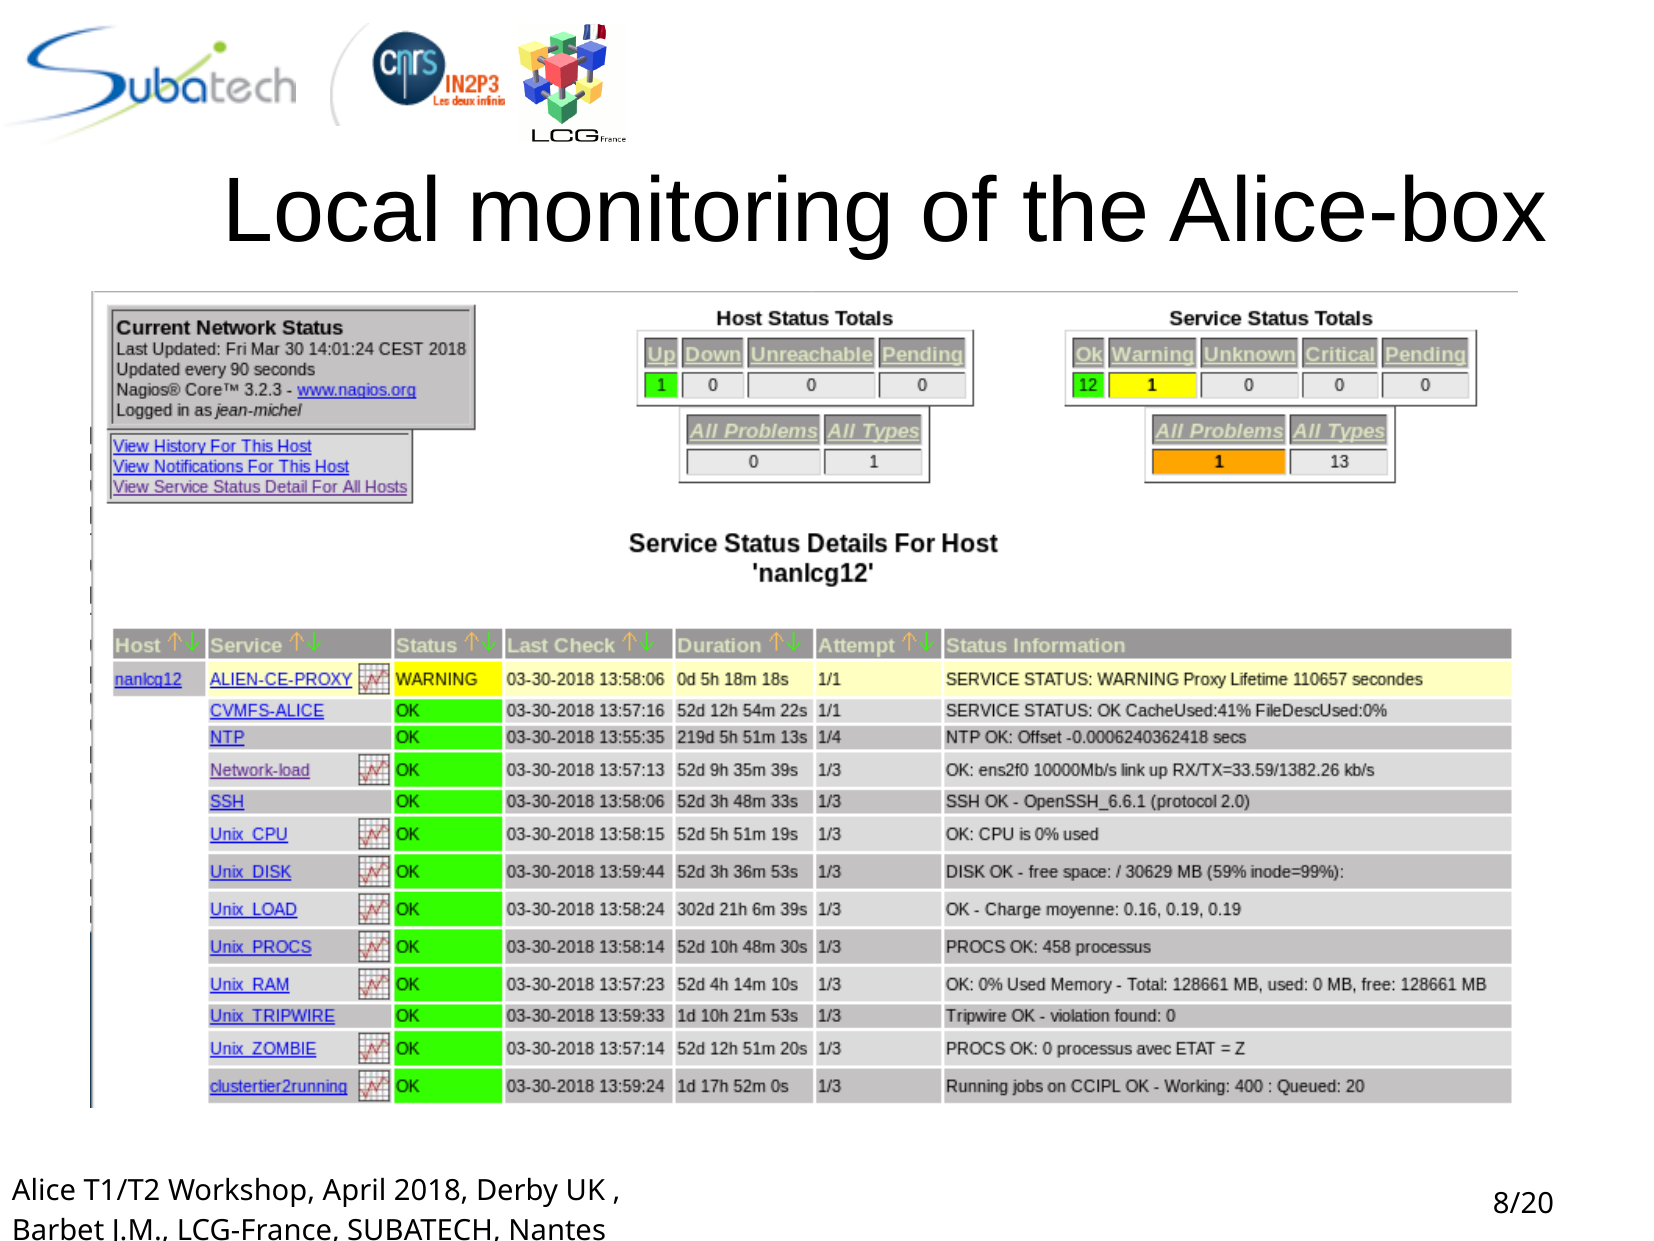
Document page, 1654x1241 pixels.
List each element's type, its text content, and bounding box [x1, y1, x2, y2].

picture [90, 291, 1518, 1108]
picture [517, 23, 626, 106]
picture [330, 23, 505, 106]
picture [3, 10, 296, 150]
title Local monitoring of the Alice-box [141, 106, 1630, 314]
